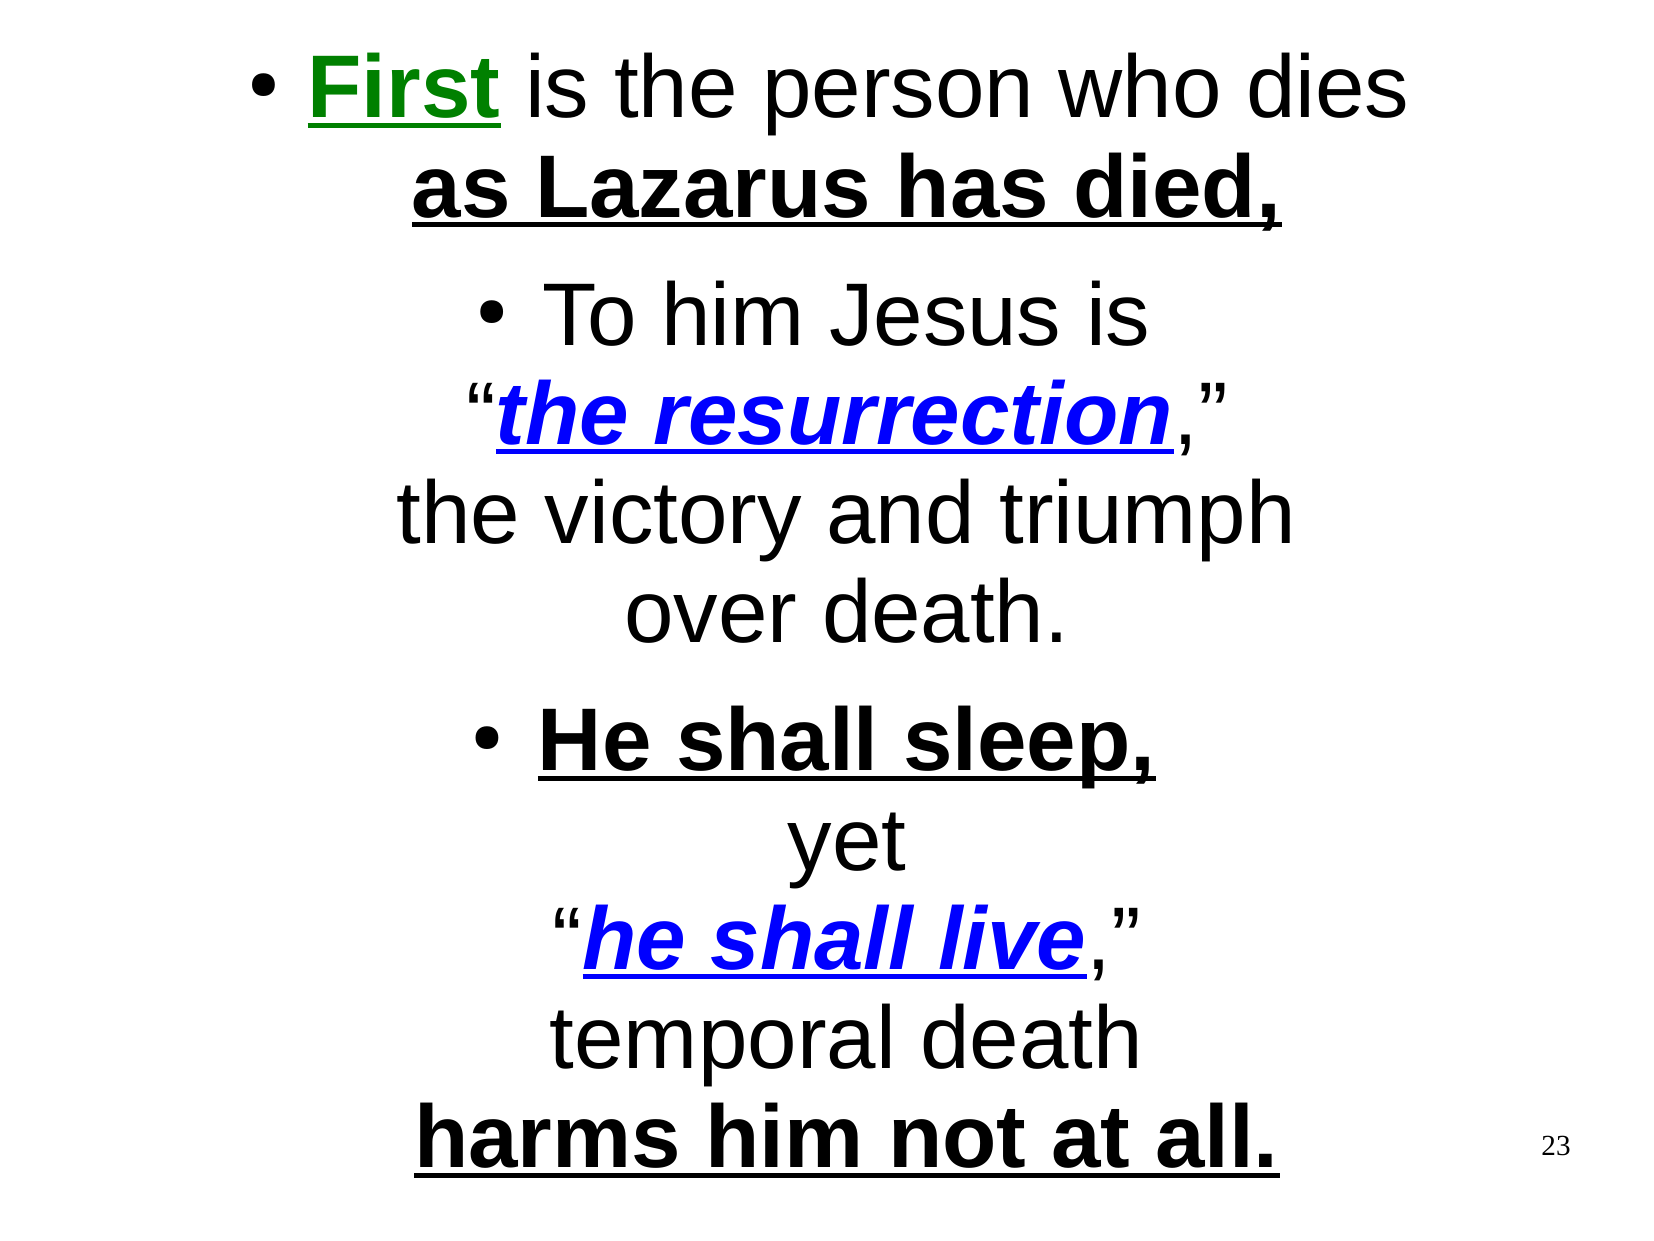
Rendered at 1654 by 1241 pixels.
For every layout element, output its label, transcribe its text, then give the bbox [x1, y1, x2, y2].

list First is the person who dies as Lazarus has died, To him Jesus is “the resurrection,” the victory and triumph over death. He shall sleep, yet “he shall live,” temporal death harms him not at all. [37, 37, 1613, 1201]
